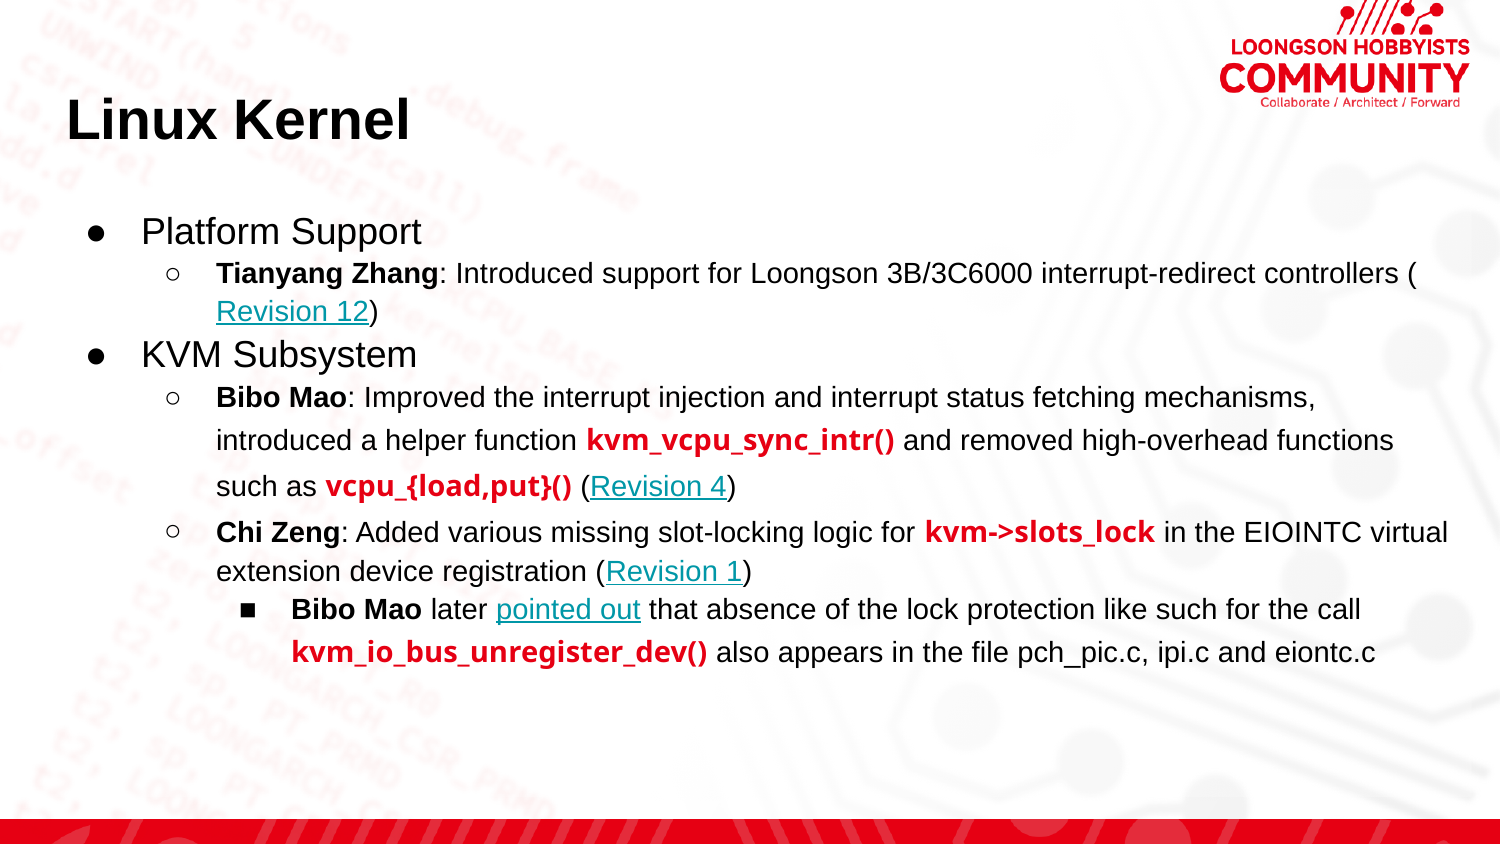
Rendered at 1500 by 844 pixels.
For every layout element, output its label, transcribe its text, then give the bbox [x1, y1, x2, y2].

list Platform Support Tianyang Zhang: Introduced support for Loongson 3B/3C6000 interrupt-redirect controllers (Revision 12) KVM Subsystem Bibo Mao: Improved the interrupt injection and interrupt status fetching mechanisms, introduced a helper function kvm_vcpu_sync_intr() and removed high-overhead functions such as vcpu_{load,put}() (Revision 4) Chi Zeng: Added various missing slot-locking logic for kvm->slots_lock in the EIOINTC virtual extension device registration (Revision 1) Bibo Mao later pointed out that absence of the lock protection like such for the call kvm_io_bus_unregister_dev() also appears in the file pch_pic.c, ipi.c and eiontc.c [51, 189, 1472, 797]
title Linux Kernel [51, 72, 1449, 167]
picture [0, 0, 1500, 844]
